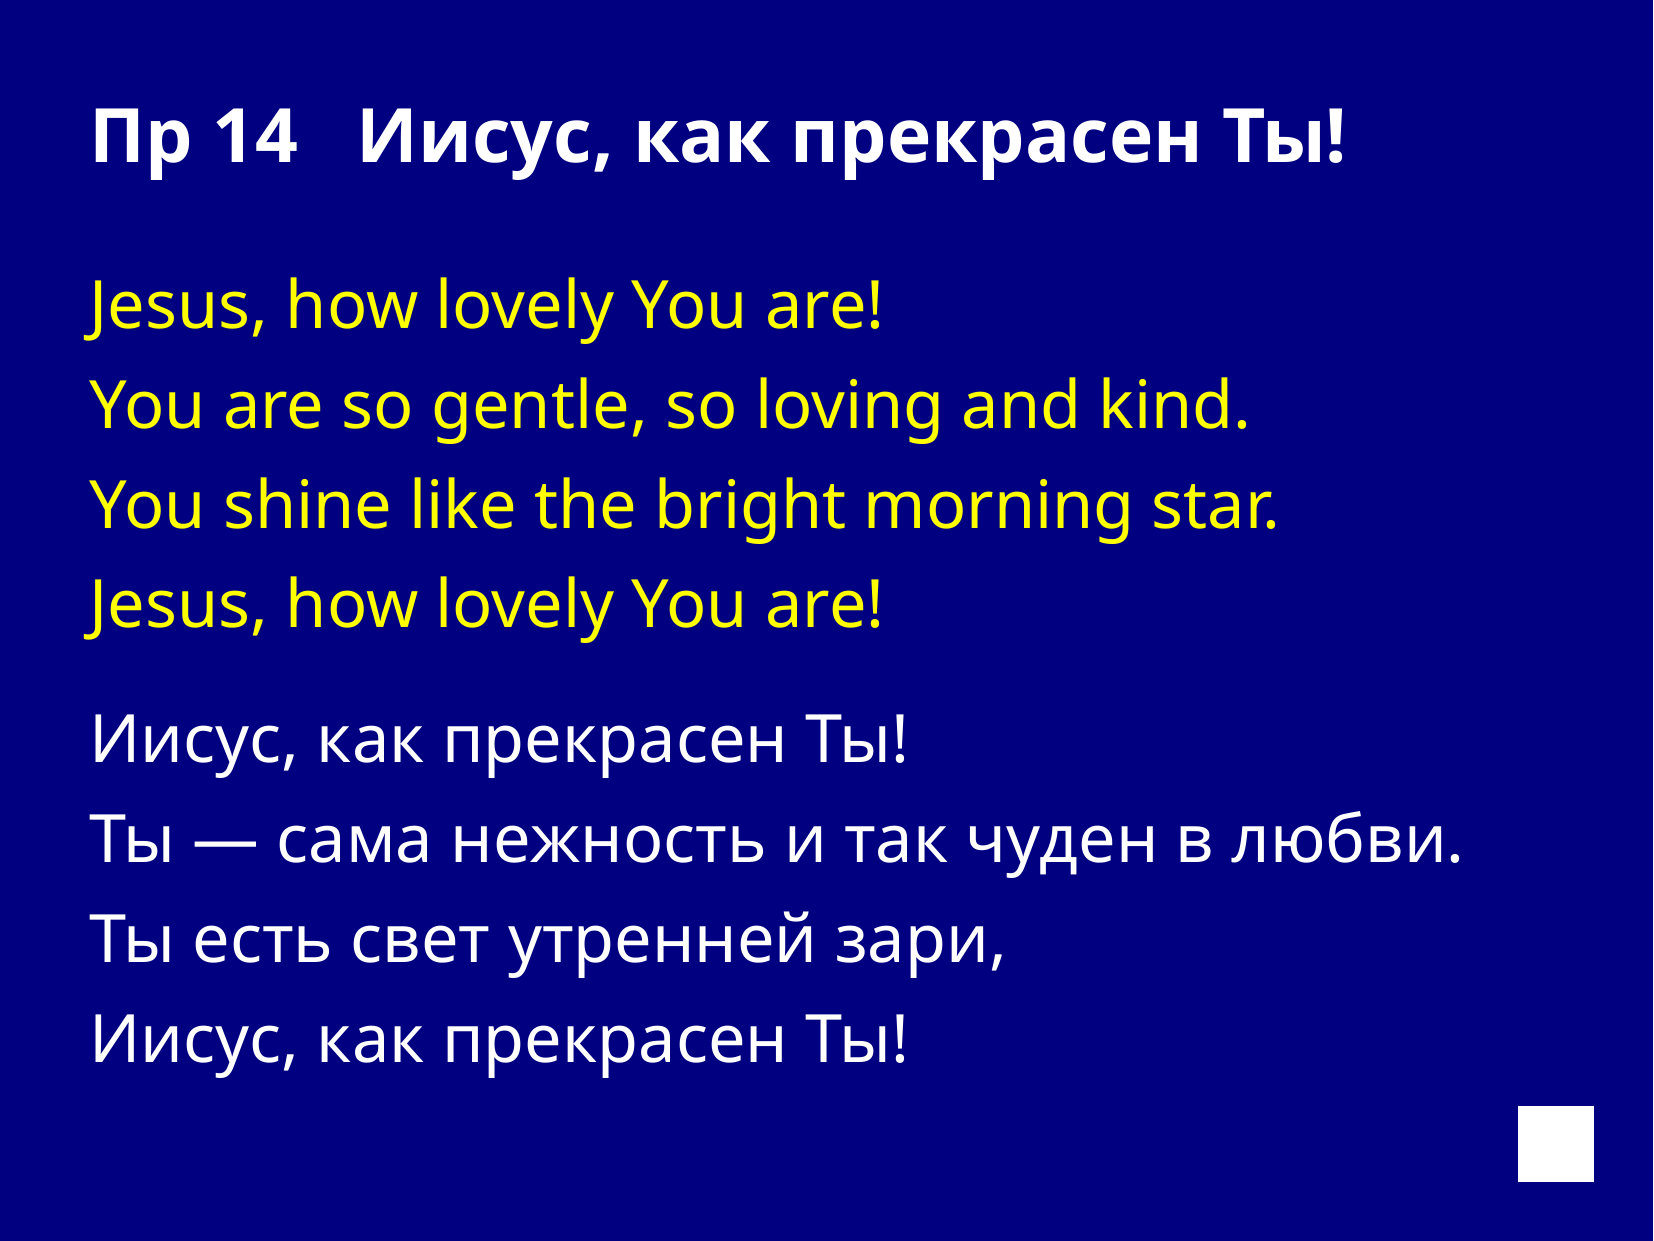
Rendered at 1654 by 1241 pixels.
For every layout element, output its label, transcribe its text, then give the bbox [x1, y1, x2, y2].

text_box Jesus, how lovely You are! You are so gentle, so loving and kind. You shine like the bright morning star. Jesus, how lovely You are! [75, 188, 1576, 638]
text_box Иисус, как прекрасен Ты! Ты — сама нежность и так чуден в любви. Ты есть свет утренней зари, Иисус, как прекрасен Ты! [75, 675, 1653, 1163]
text_box [1518, 1163, 1594, 1182]
text_box Пр 14 Иисус, как прекрасен Ты! [75, 75, 1576, 188]
